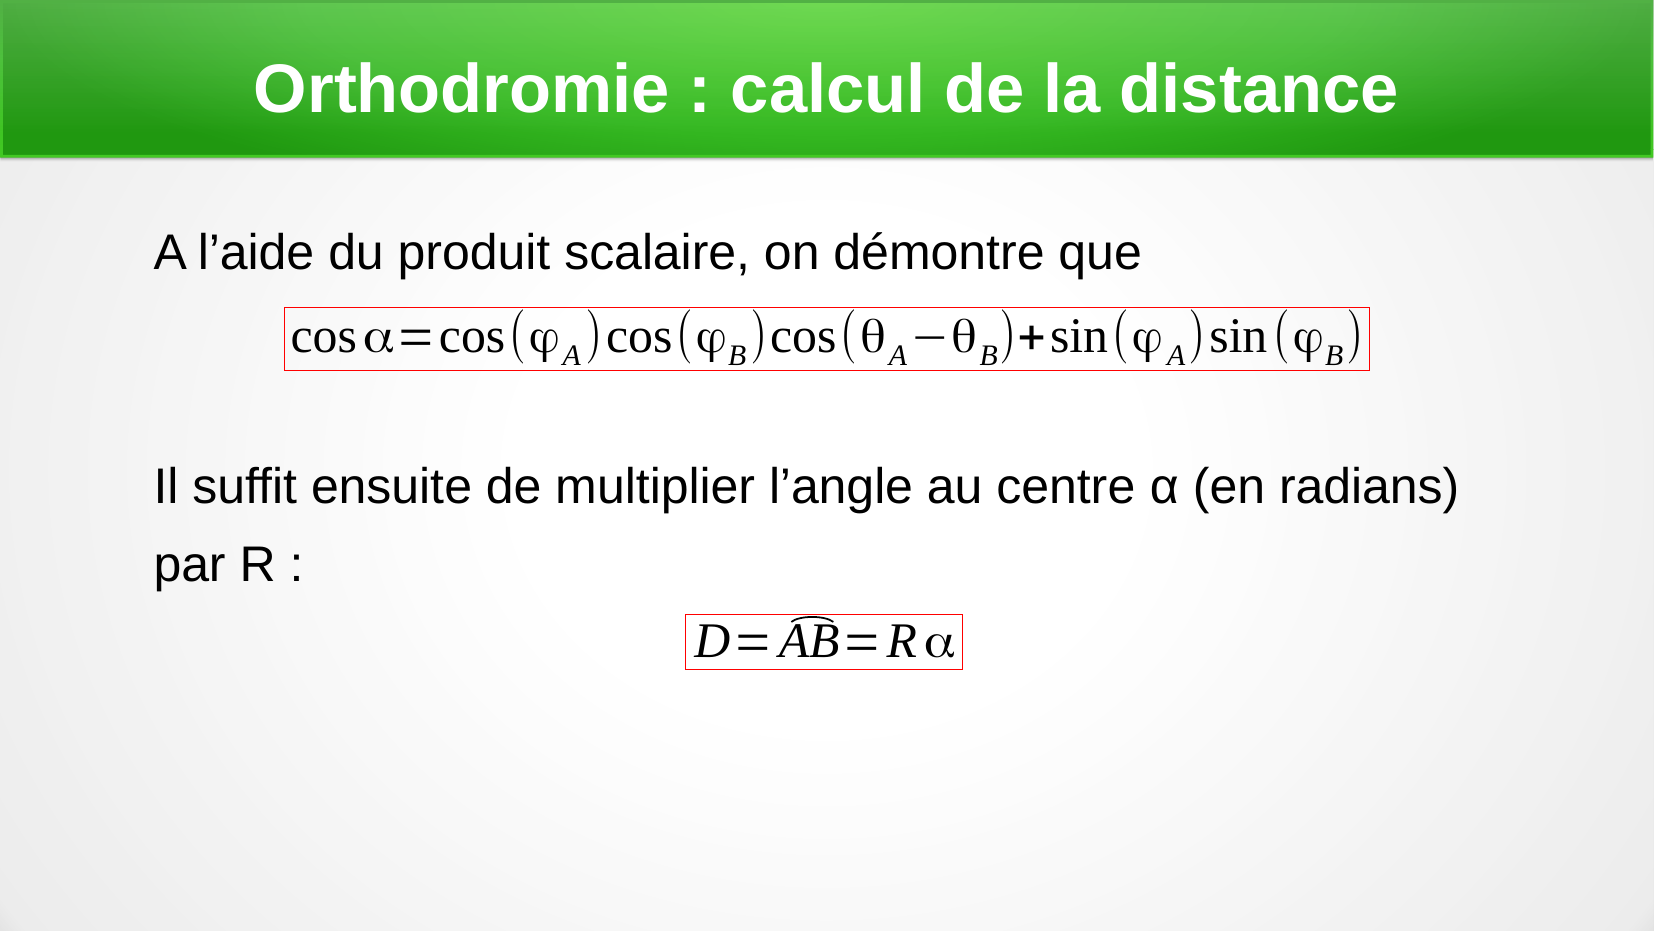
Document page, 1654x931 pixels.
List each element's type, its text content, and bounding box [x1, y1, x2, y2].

chart [685, 614, 963, 670]
title Orthodromie : calcul de la distance [82, 35, 1571, 142]
list A l’aide du produit scalaire, on démontre que Il suffit ensuite de multiplier l’angle au centre α (en radians) par R : [82, 224, 1571, 764]
chart [284, 307, 1370, 371]
